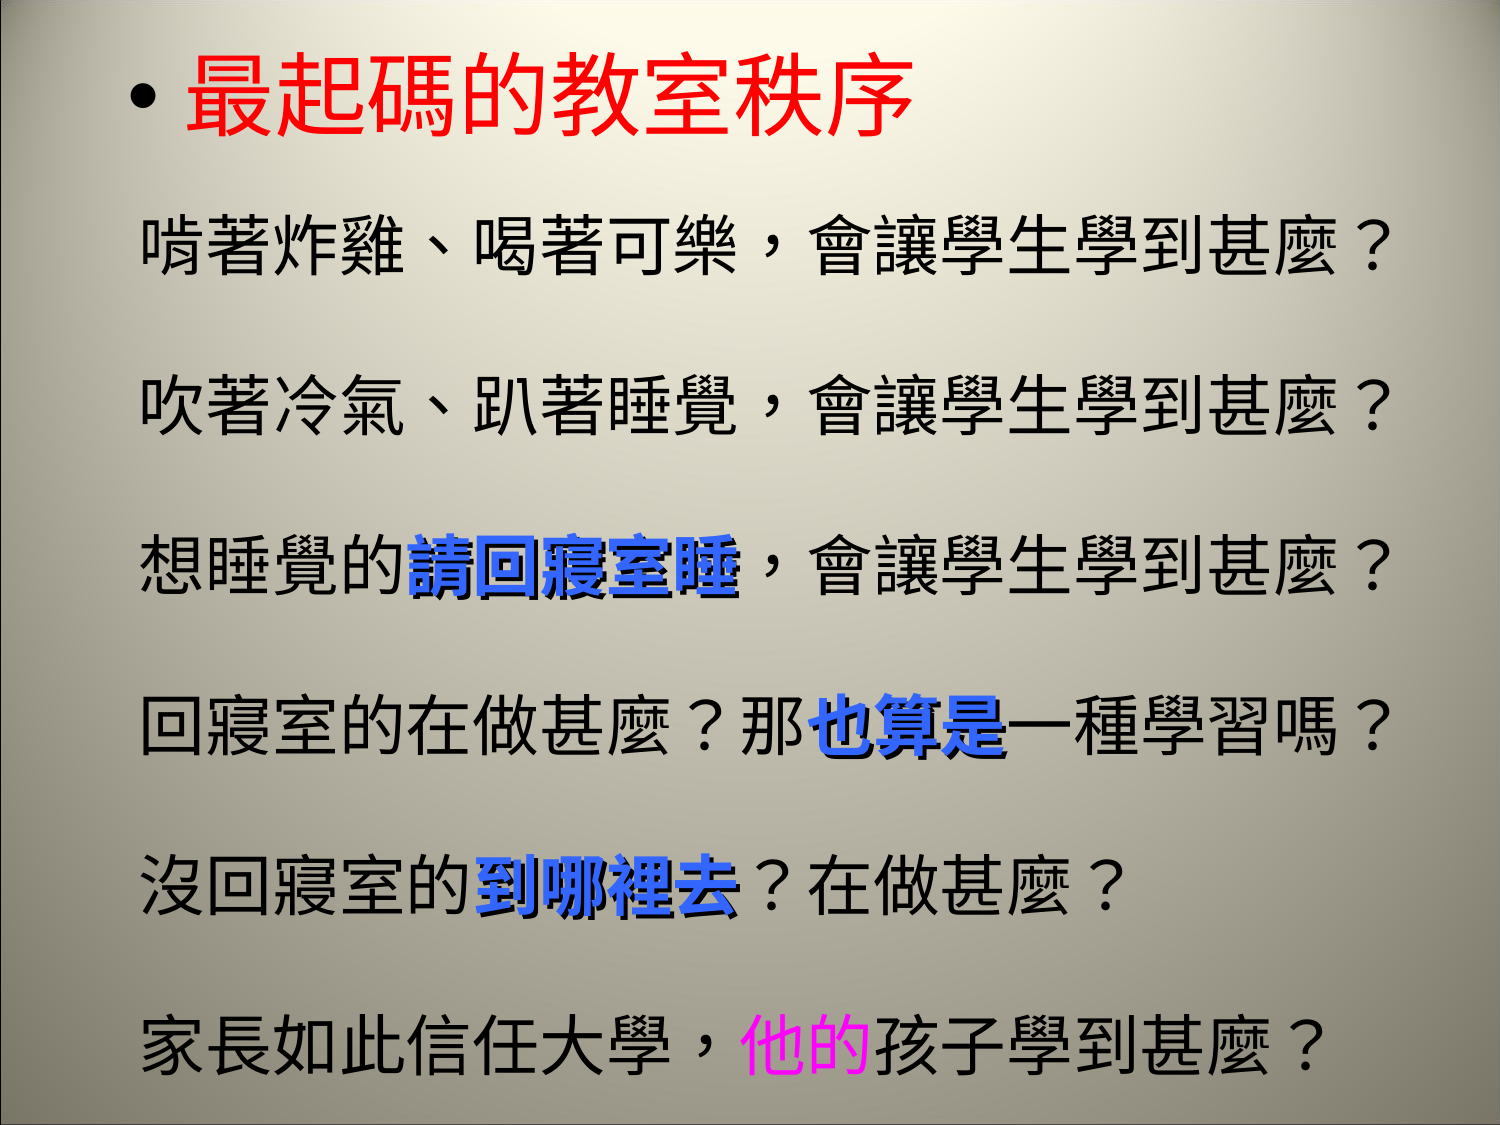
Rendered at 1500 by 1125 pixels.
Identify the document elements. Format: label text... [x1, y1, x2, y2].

list 最起碼的教室秩序 [112, 42, 940, 161]
text_box 啃著炸雞、喝著可樂，會讓學生學到甚麼？ 吹著冷氣、趴著睡覺，會讓學生學到甚麼？ 想睡覺的請回寢室睡，會讓學生學到甚麼？ 回寢室的在做甚麼？那也算是一種學習嗎？ 沒回寢室的到哪裡去？在做甚麼？ 家長如此信任大學，他的孩子學到甚麼？ [124, 196, 1447, 1091]
